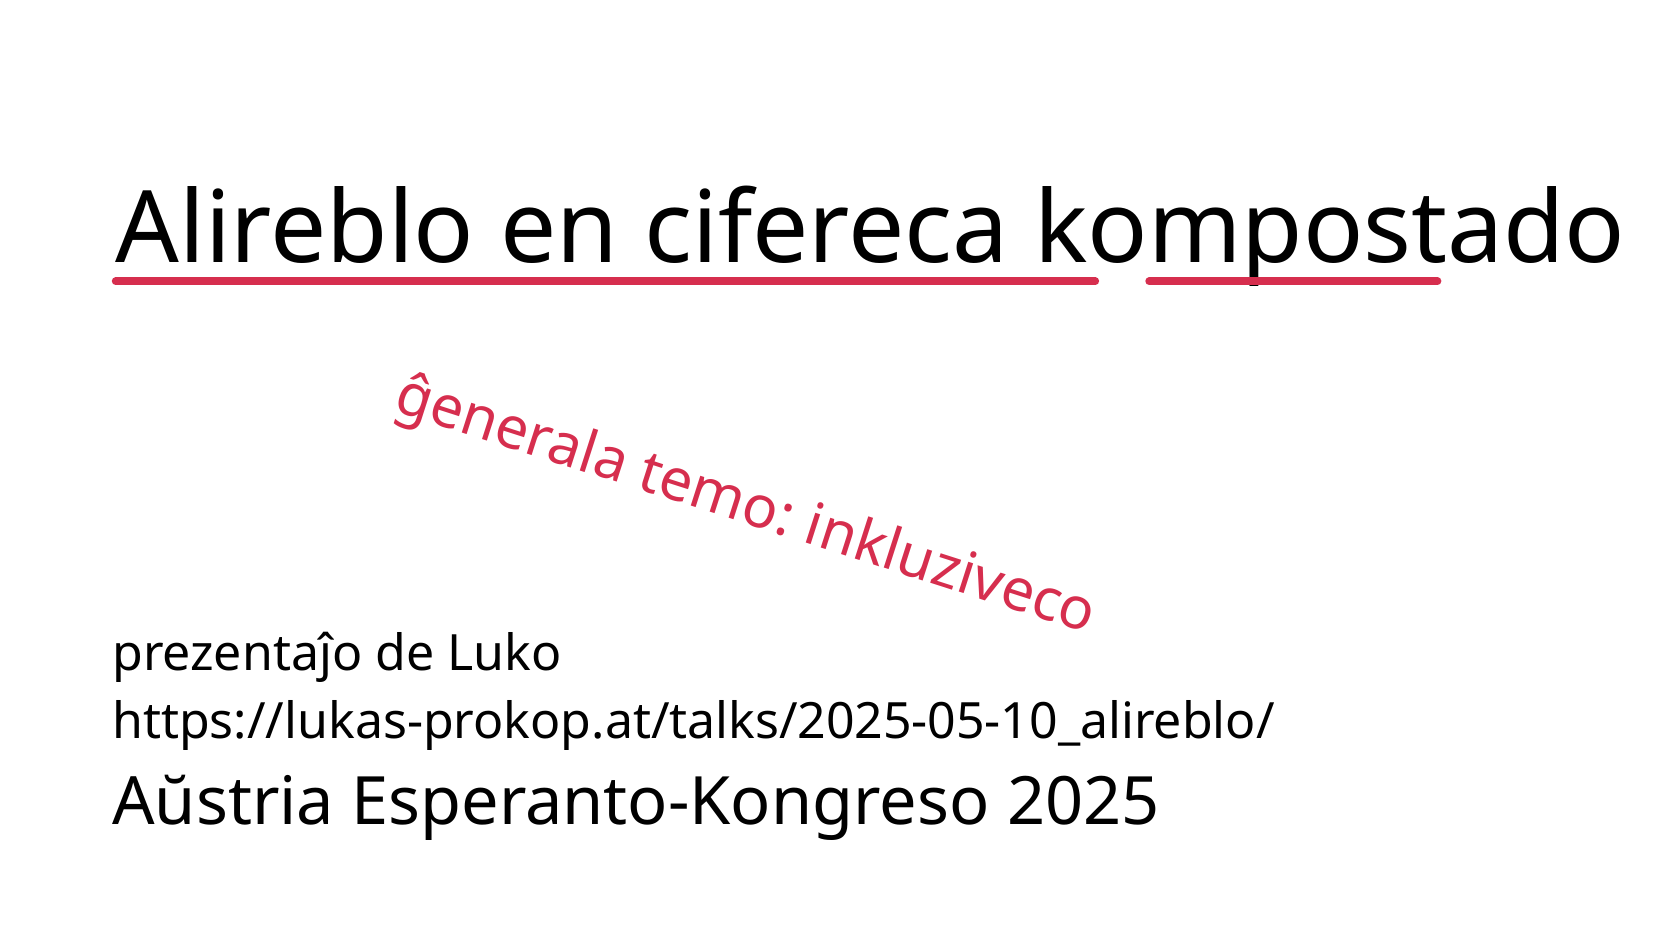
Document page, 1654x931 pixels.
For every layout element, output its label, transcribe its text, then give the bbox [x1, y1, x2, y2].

title Alireblo en cifereca kompostado [115, 150, 1654, 298]
text_box ĝenerala temo: inkluziveco [372, 339, 1047, 631]
subtitle prezentaĵo de Luko https://lukas-prokop.at/talks/2025-05-10_alireblo/ Aŭstria Esperanto-Kongreso 2025 [112, 531, 1601, 930]
